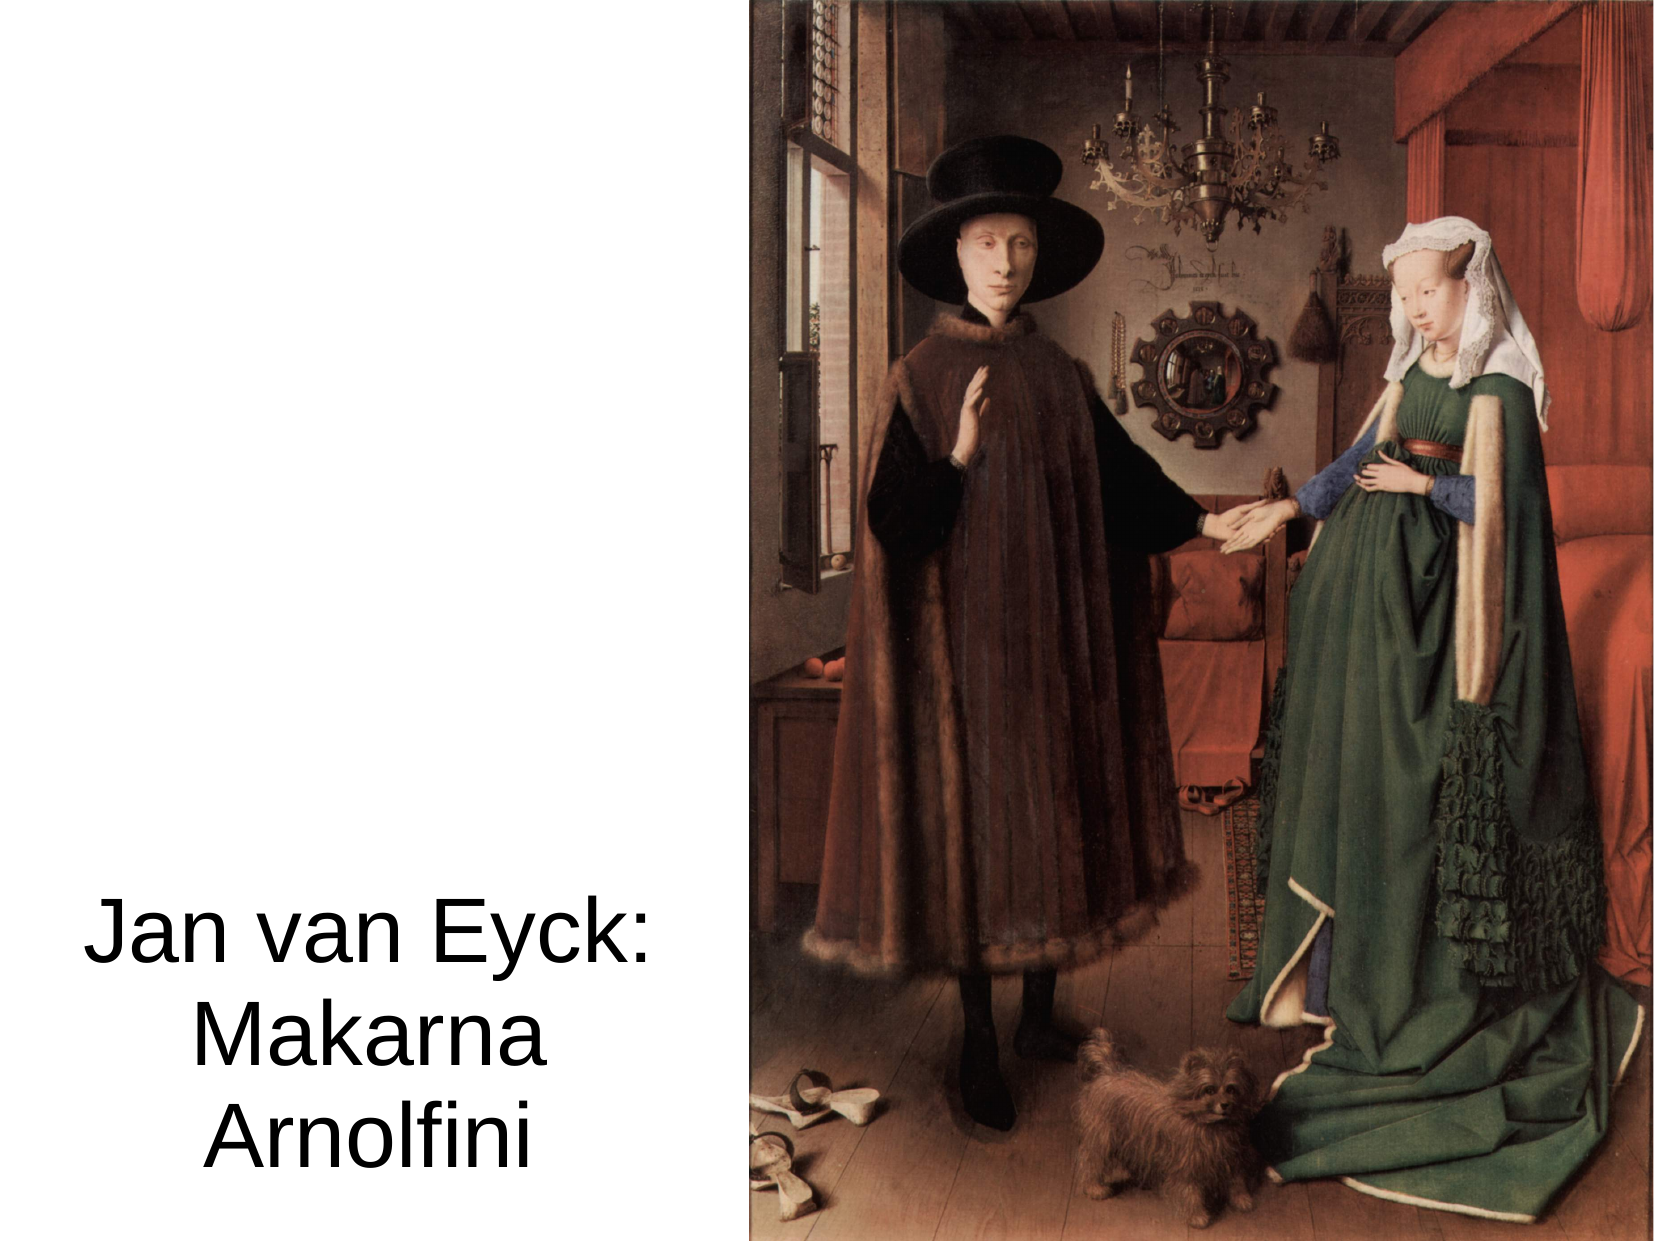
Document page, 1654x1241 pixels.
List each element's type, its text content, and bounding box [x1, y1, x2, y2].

title Jan van Eyck: Makarna Arnolfini [29, 856, 709, 1211]
picture [749, 0, 1654, 1241]
